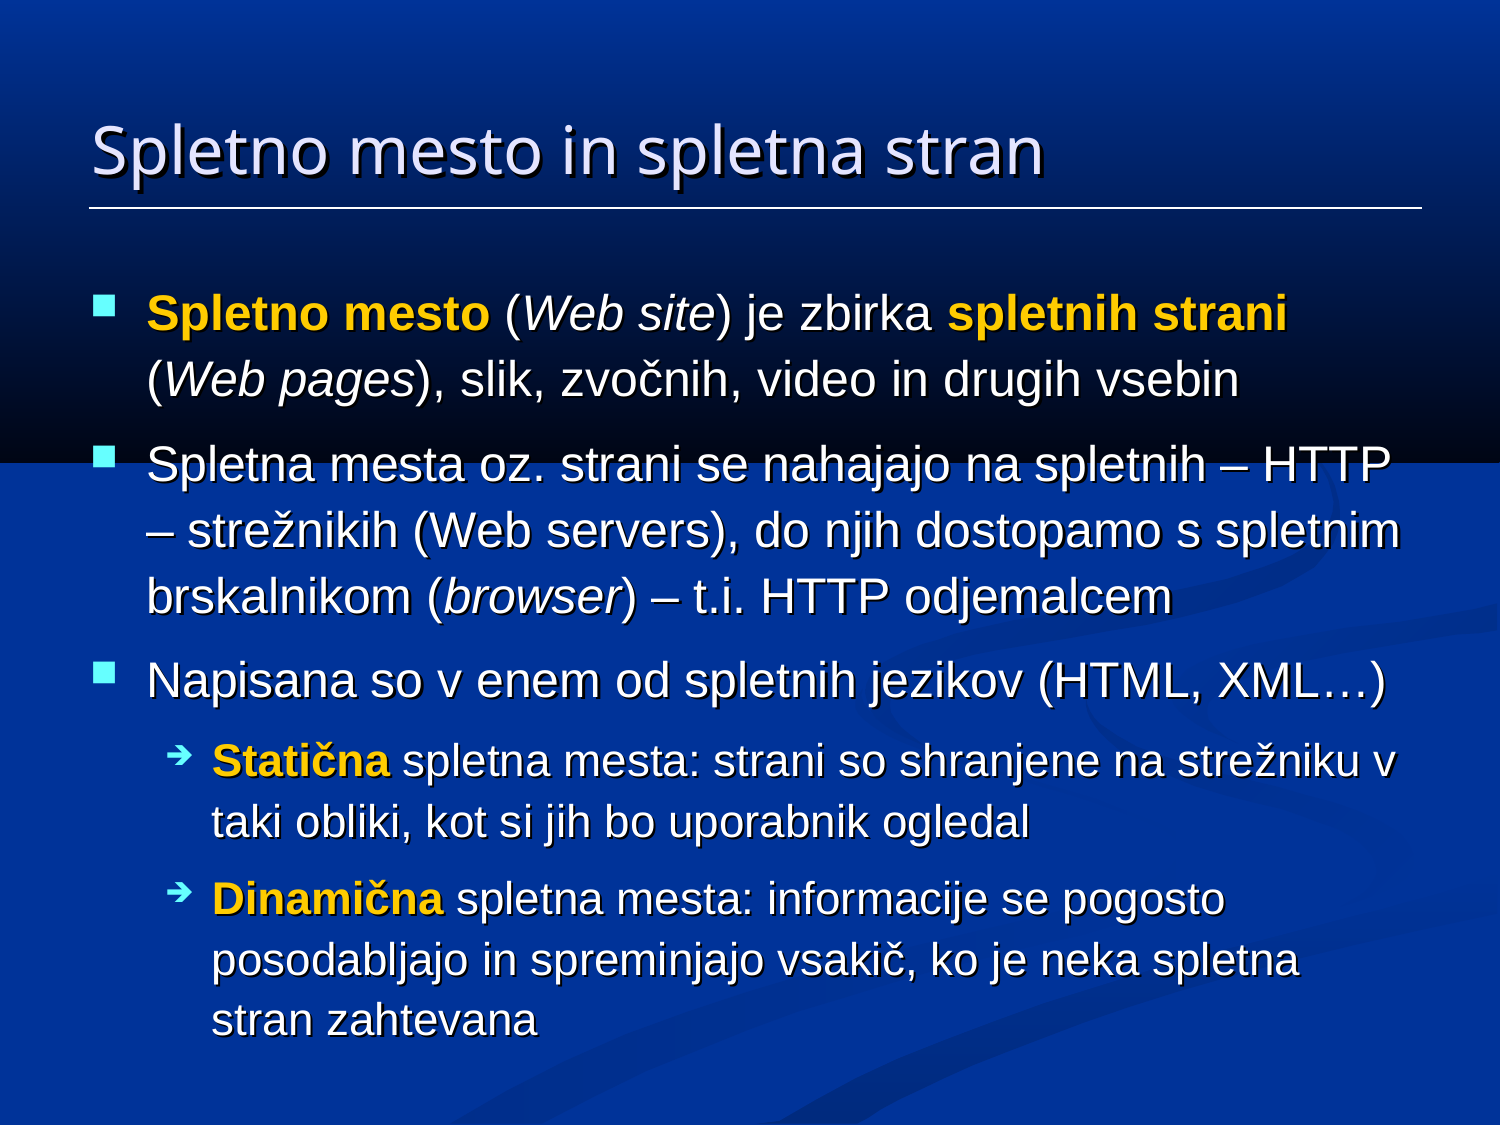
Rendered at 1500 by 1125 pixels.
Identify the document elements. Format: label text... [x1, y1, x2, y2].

text_box Spletno mesto in spletna stran [76, 54, 1459, 242]
list Spletno mesto (Web site) je zbirka spletnih strani (Web pages), slik, zvočnih, video in drugih vsebin Spletna mesta oz. strani se nahajajo na spletnih – HTTP – strežnikih (Web servers), do njih dostopamo s spletnim brskalnikom (browser) – t.i. HTTP odjemalcem Napisana so v enem od spletnih jezikov (HTML, XML…) Statična spletna mesta: strani so shranjene na strežniku v taki obliki, kot si jih bo uporabnik ogledal Dinamična spletna mesta: informacije se pogosto posodabljajo in spreminjajo vsakič, ko je neka spletna stran zahtevana [75, 267, 1426, 1071]
